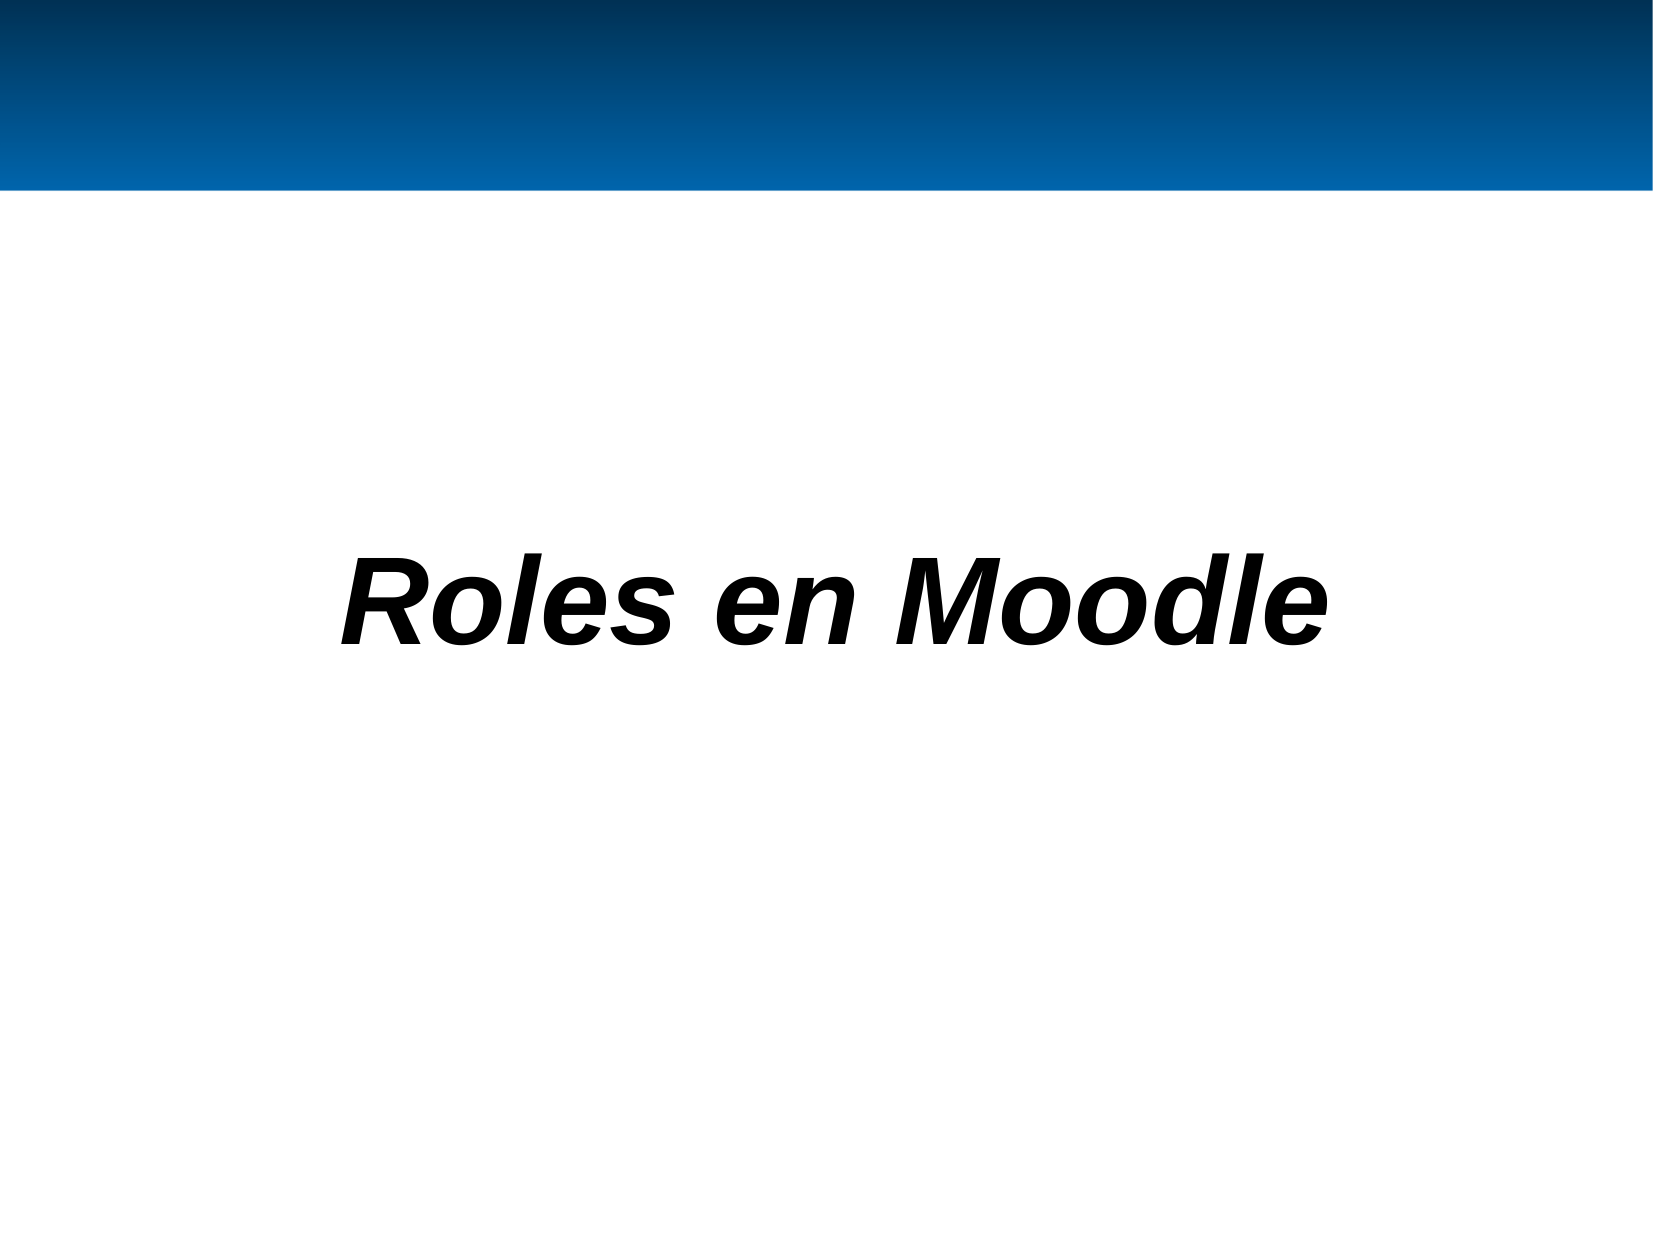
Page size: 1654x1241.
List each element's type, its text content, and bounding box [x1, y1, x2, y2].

list Roles en Moodle [82, 531, 1571, 910]
picture [0, 0, 1653, 1239]
